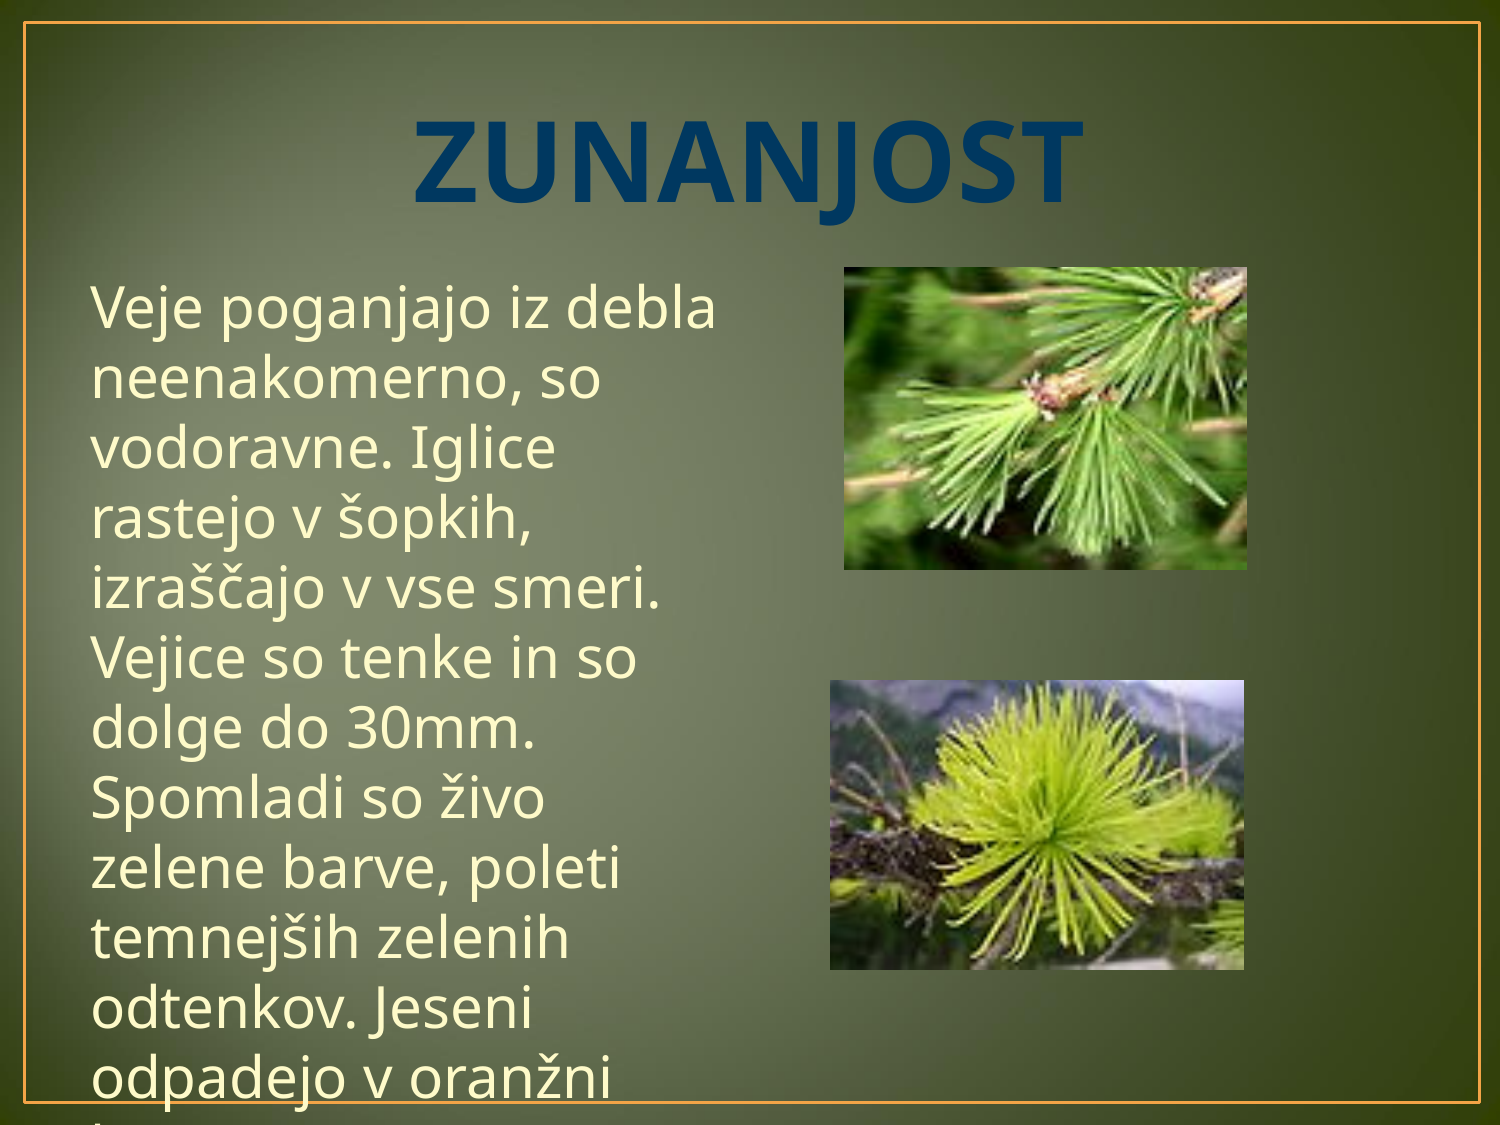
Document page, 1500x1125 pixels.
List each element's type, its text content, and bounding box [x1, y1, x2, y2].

picture [0, 0, 1500, 1125]
title ZUNANJOST [75, 45, 1425, 233]
list Veje poganjajo iz debla neenakomerno, so vodoravne. Iglice rastejo v šopkih, izraščajo v vse smeri. Vejice so tenke in so dolge do 30mm. Spomladi so živo zelene barve, poleti temnejših zelenih odtenkov. Jeseni odpadejo v oranžni barvi [75, 262, 738, 1005]
